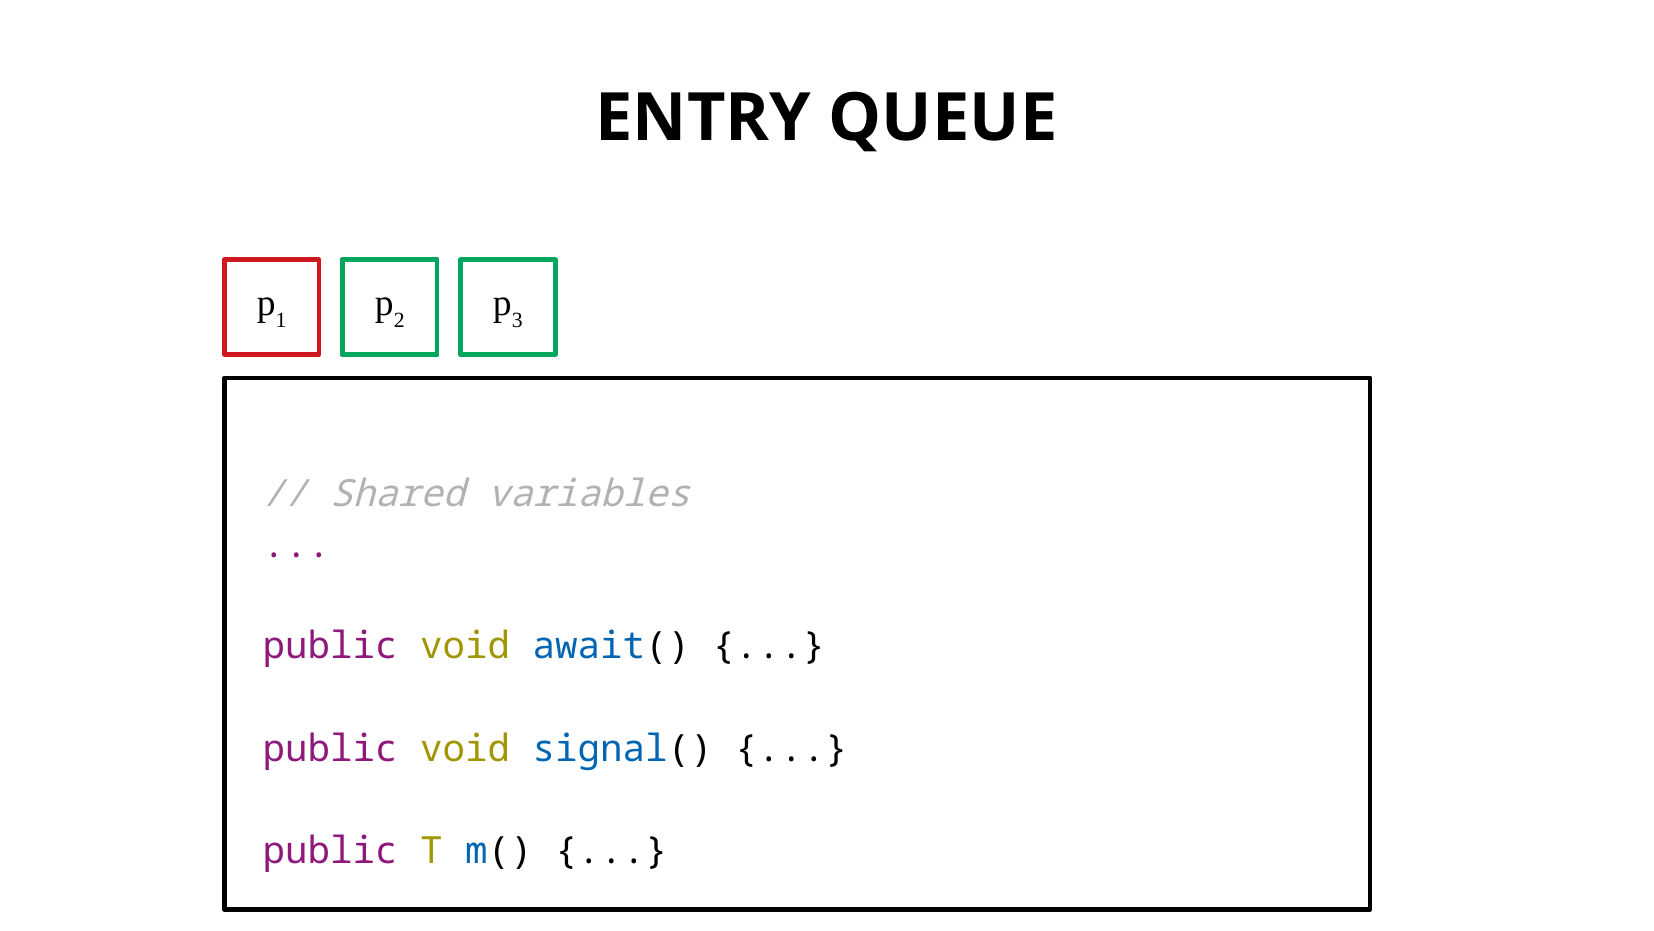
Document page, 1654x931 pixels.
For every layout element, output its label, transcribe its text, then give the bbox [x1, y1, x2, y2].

title ENTRY QUEUE [82, 36, 1571, 193]
text_box p2 [342, 259, 438, 355]
text_box // Shared variables ... public void await() {...} public void signal() {...} public T m() {...} ... [248, 413, 1312, 857]
text_box p3 [460, 259, 556, 355]
text_box [224, 377, 1371, 910]
text_box p1 [224, 259, 319, 355]
